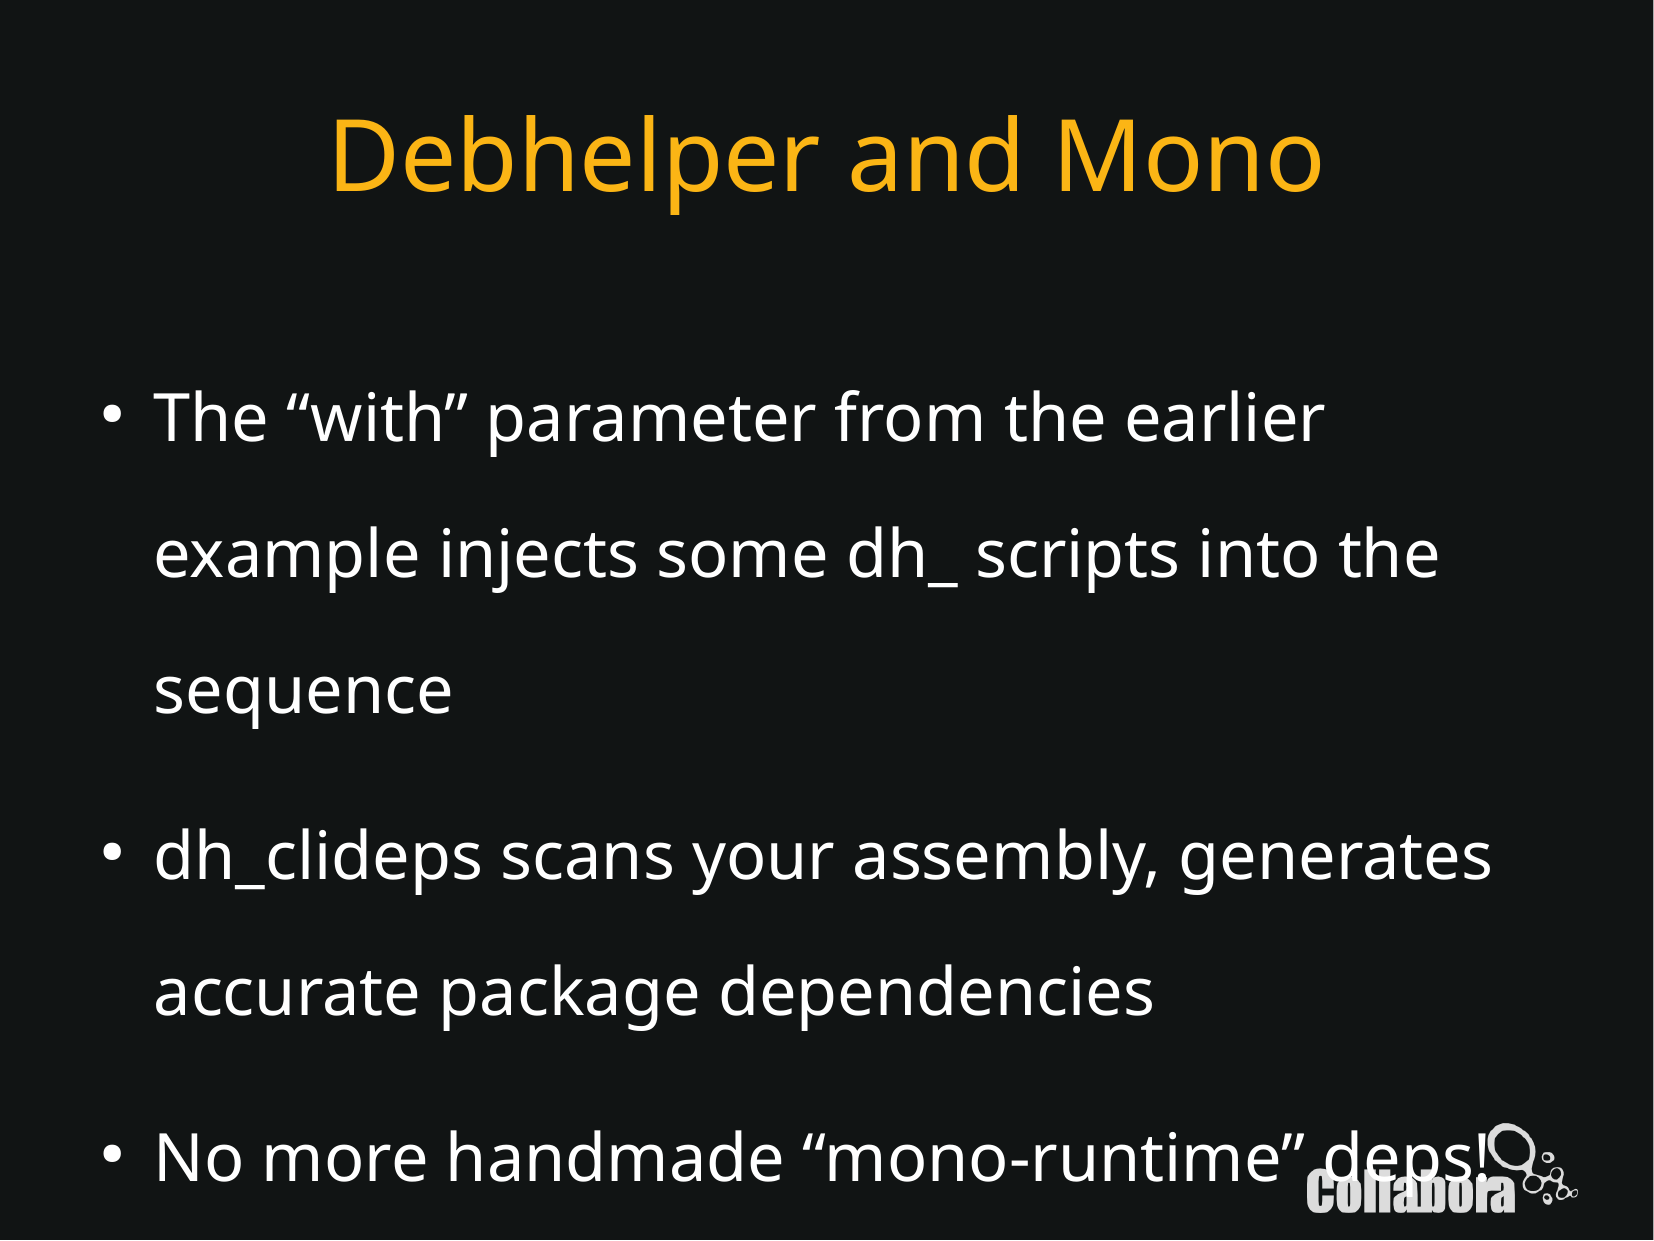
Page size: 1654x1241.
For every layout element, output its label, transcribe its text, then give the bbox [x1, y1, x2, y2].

title Debhelper and Mono [82, 49, 1571, 257]
list The “with” parameter from the earlier example injects some dh_ scripts into the sequence dh_clideps scans your assembly, generates accurate package dependencies No more handmade “mono-runtime” deps! [82, 324, 1571, 1109]
picture [1307, 1123, 1578, 1213]
